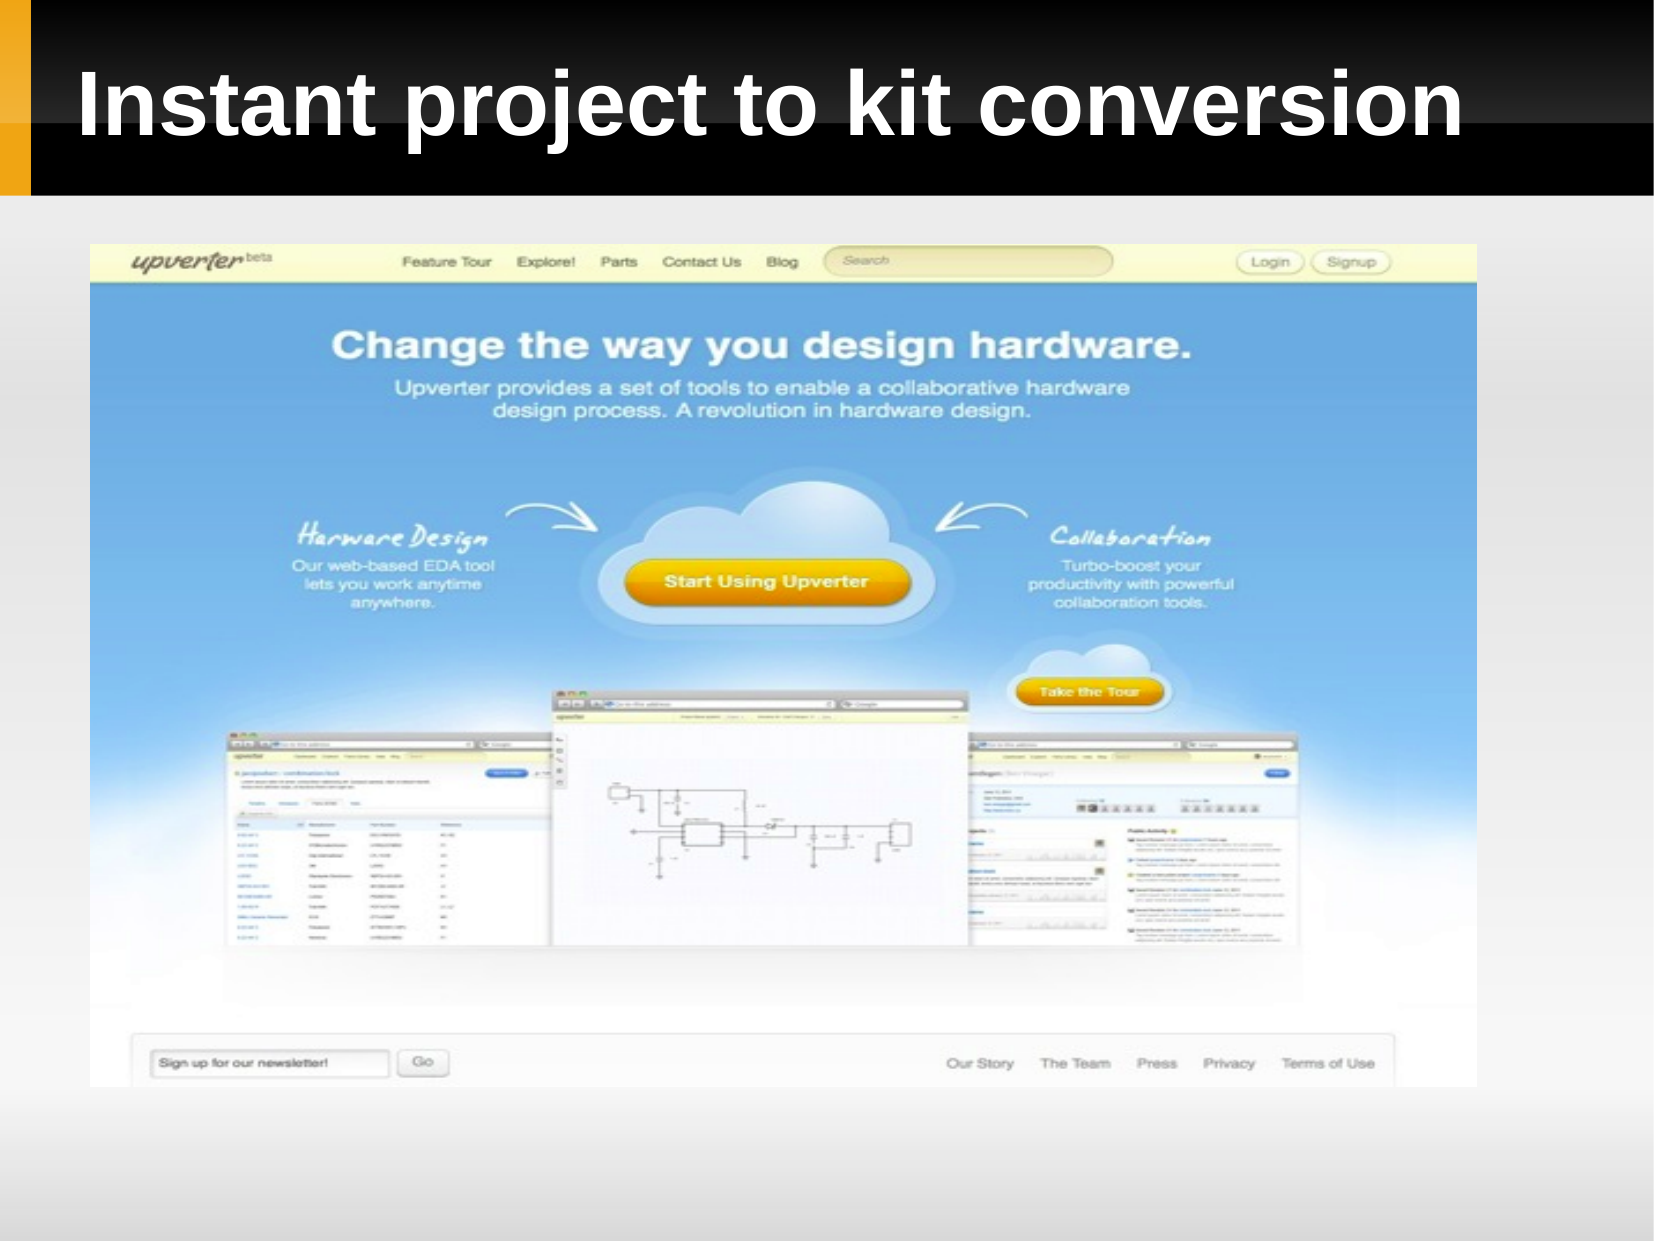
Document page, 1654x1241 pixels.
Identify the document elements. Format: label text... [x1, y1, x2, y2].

title Instant project to kit conversion [76, 0, 1565, 208]
picture [0, 0, 1654, 1241]
